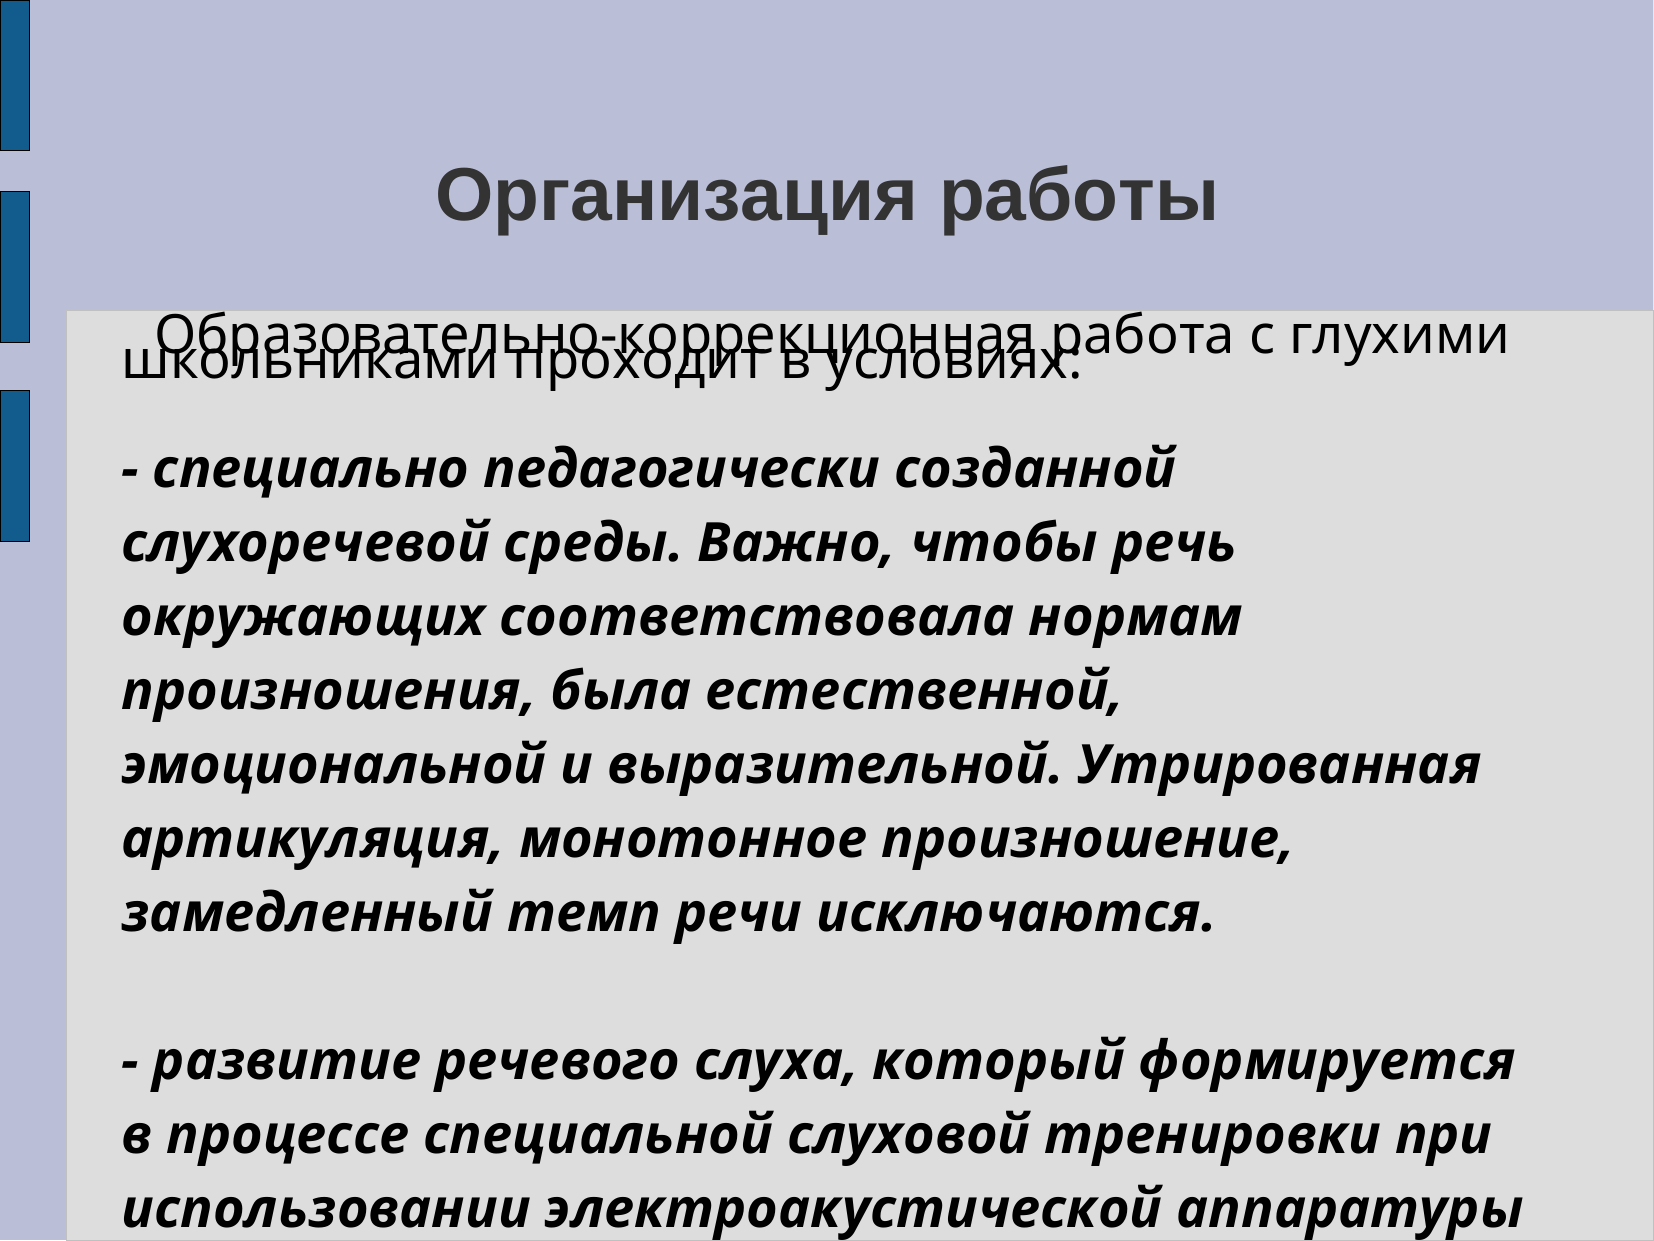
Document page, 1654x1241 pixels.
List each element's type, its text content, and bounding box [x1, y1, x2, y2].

list Образовательно-коррекционная работа с глухими школьниками проходит в условиях: - специально педагогически созданной слухоречевой среды. Важно, чтобы речь окружающих соответствовала нормам произношения, была естественной, эмоциональной и выразительной. Утрированная артикуляция, монотонное произношение, замедленный темп речи исключаются. - развитие речевого слуха, который формируется в процессе специальной слуховой тренировки при использовании электроакустической аппаратуры на всех уроках и занятиях на протяжении всего обучения. [121, 344, 1534, 1239]
title Организация работы [121, 91, 1534, 299]
